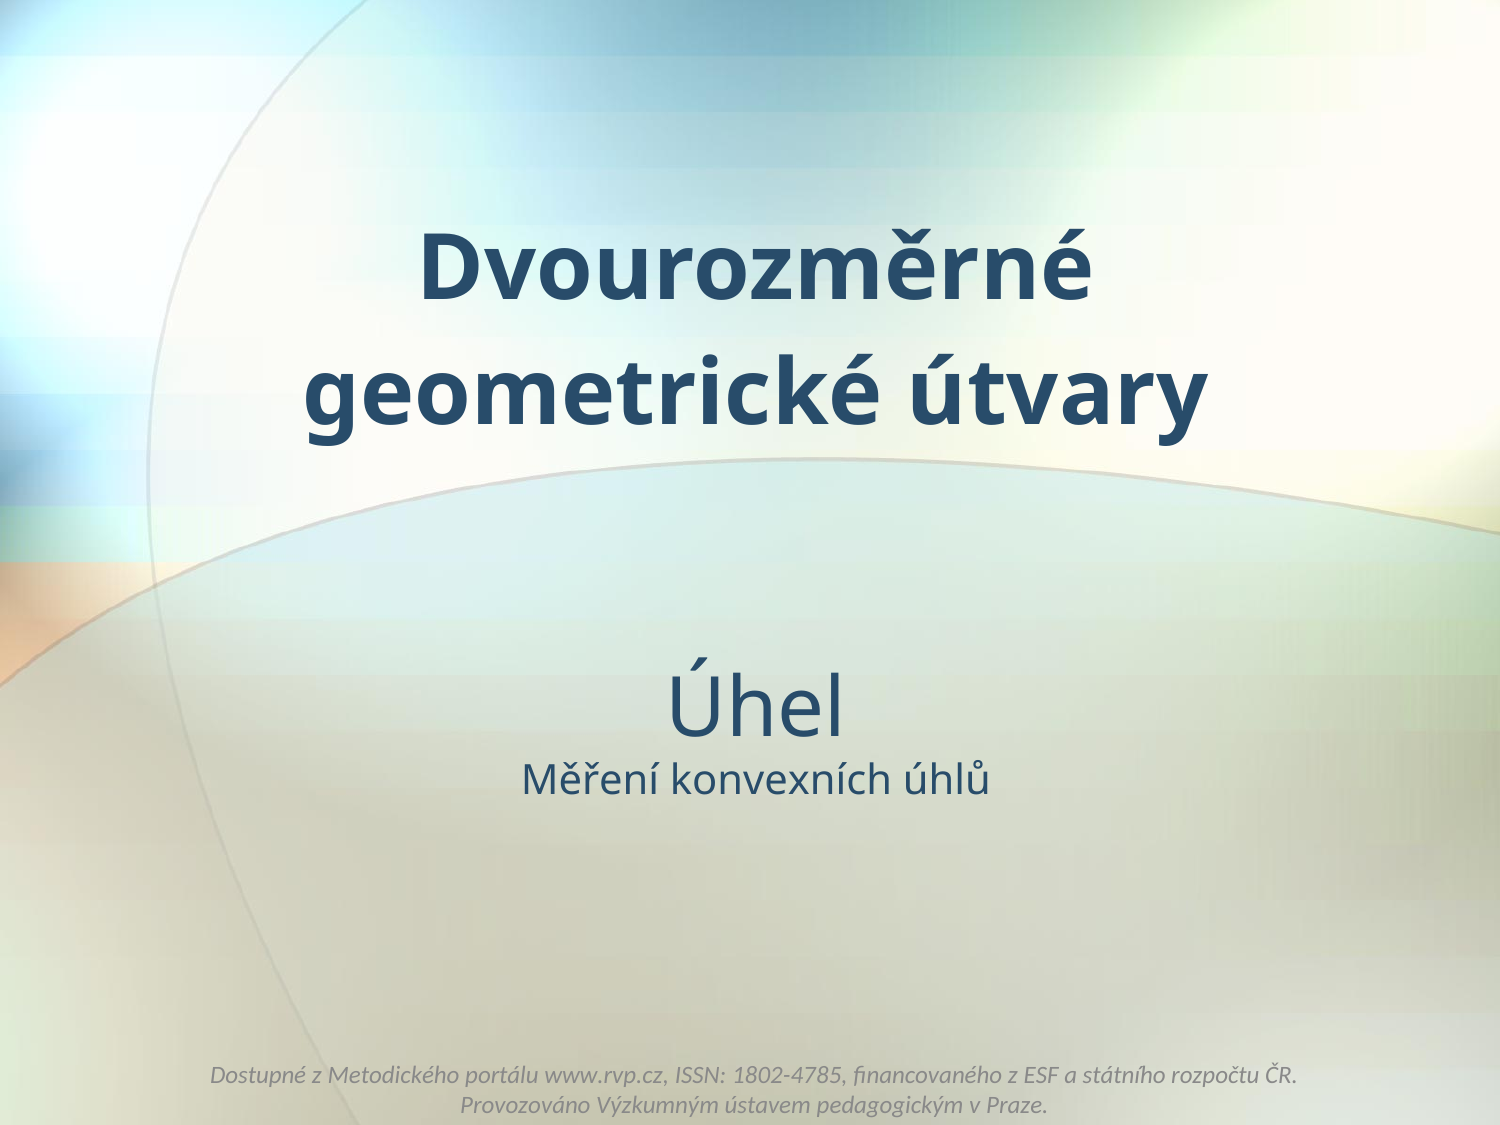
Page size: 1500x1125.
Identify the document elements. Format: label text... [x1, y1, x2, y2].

title Dvourozměrné geometrické útvary [112, 208, 1400, 445]
text_box Úhel Měření konvexních úhlů [112, 621, 1400, 835]
picture [0, 0, 1500, 1125]
